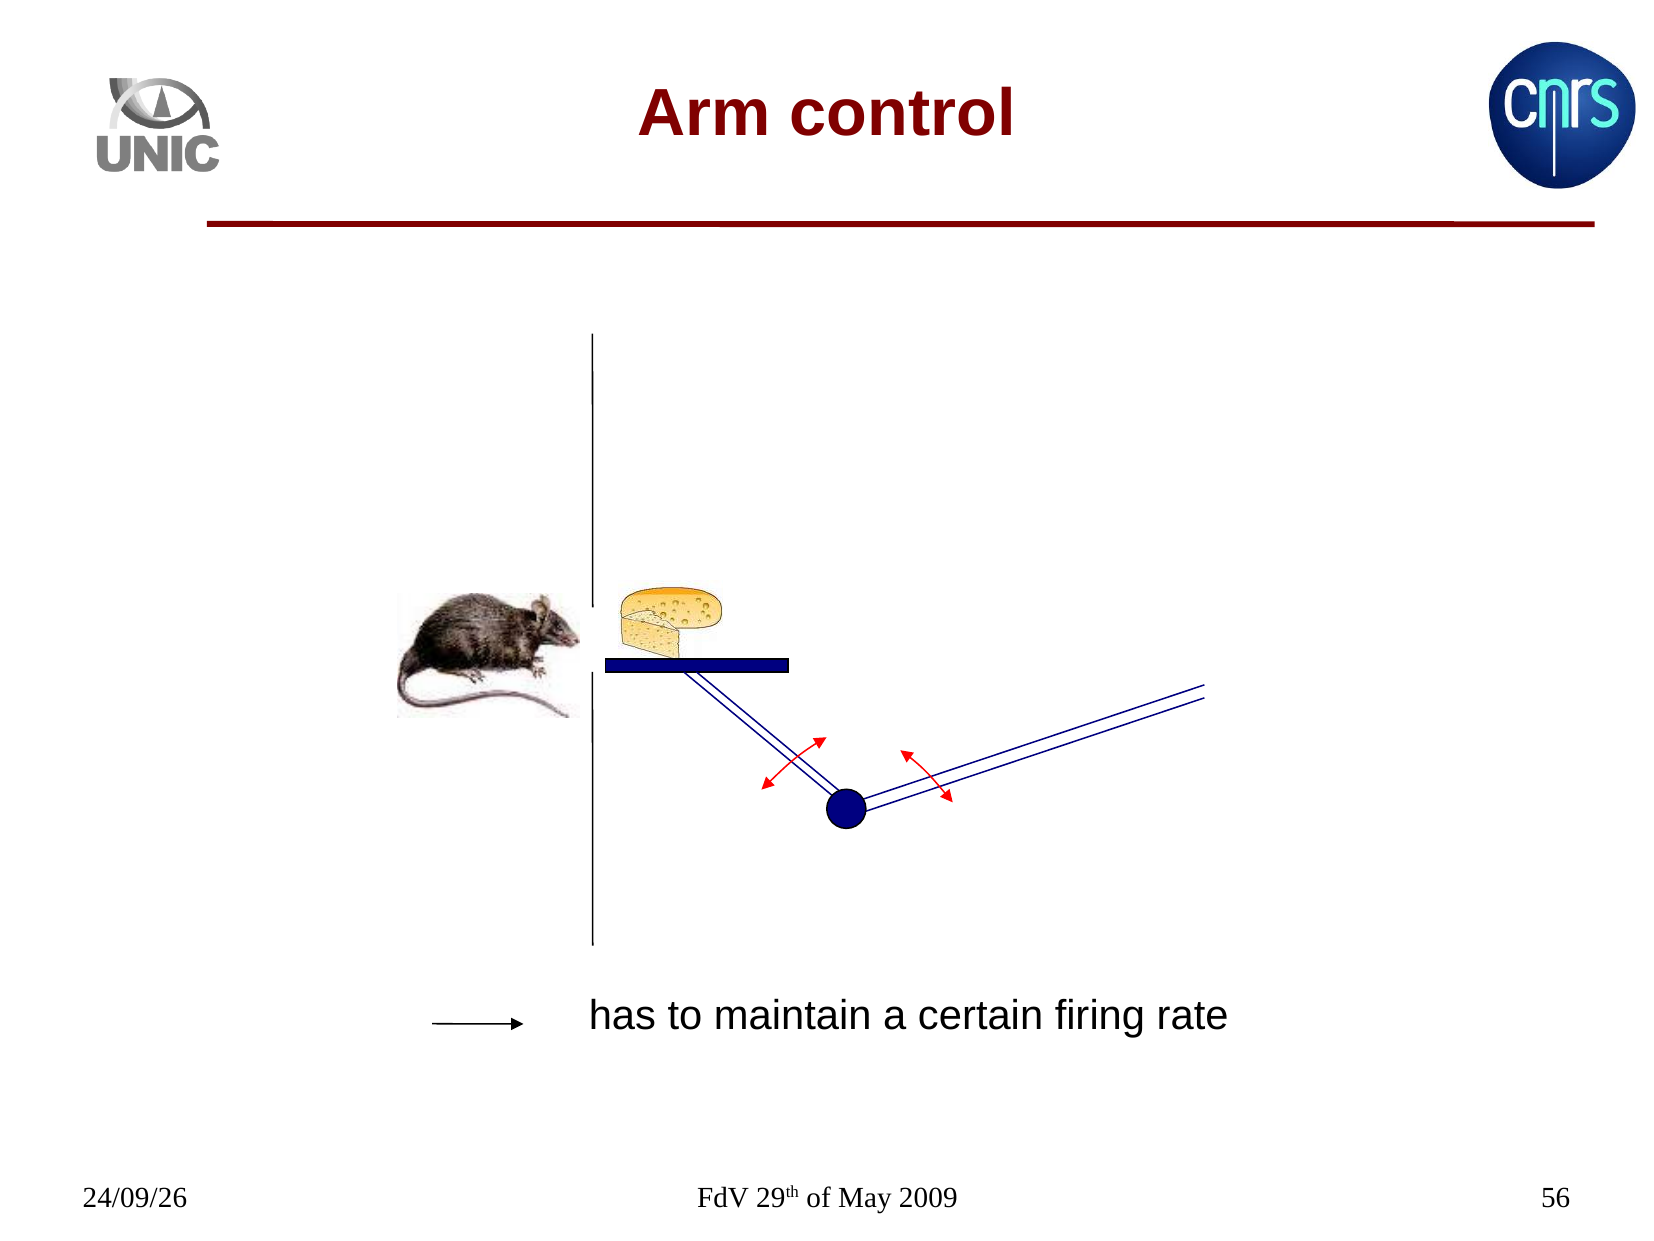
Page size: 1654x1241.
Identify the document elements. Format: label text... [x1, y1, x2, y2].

text_box 13/02/12 [82, 1180, 468, 1215]
text_box <numéro> [1185, 1180, 1571, 1215]
text_box [826, 789, 866, 829]
picture [397, 593, 580, 718]
picture [1571, 41, 1636, 189]
text_box has to maintain a certain firing rate [573, 984, 1244, 1047]
title Arm control [82, 29, 1571, 200]
picture [618, 580, 723, 659]
text_box [605, 659, 788, 673]
text_box FdV 29th of May 2009 [565, 1180, 1090, 1215]
